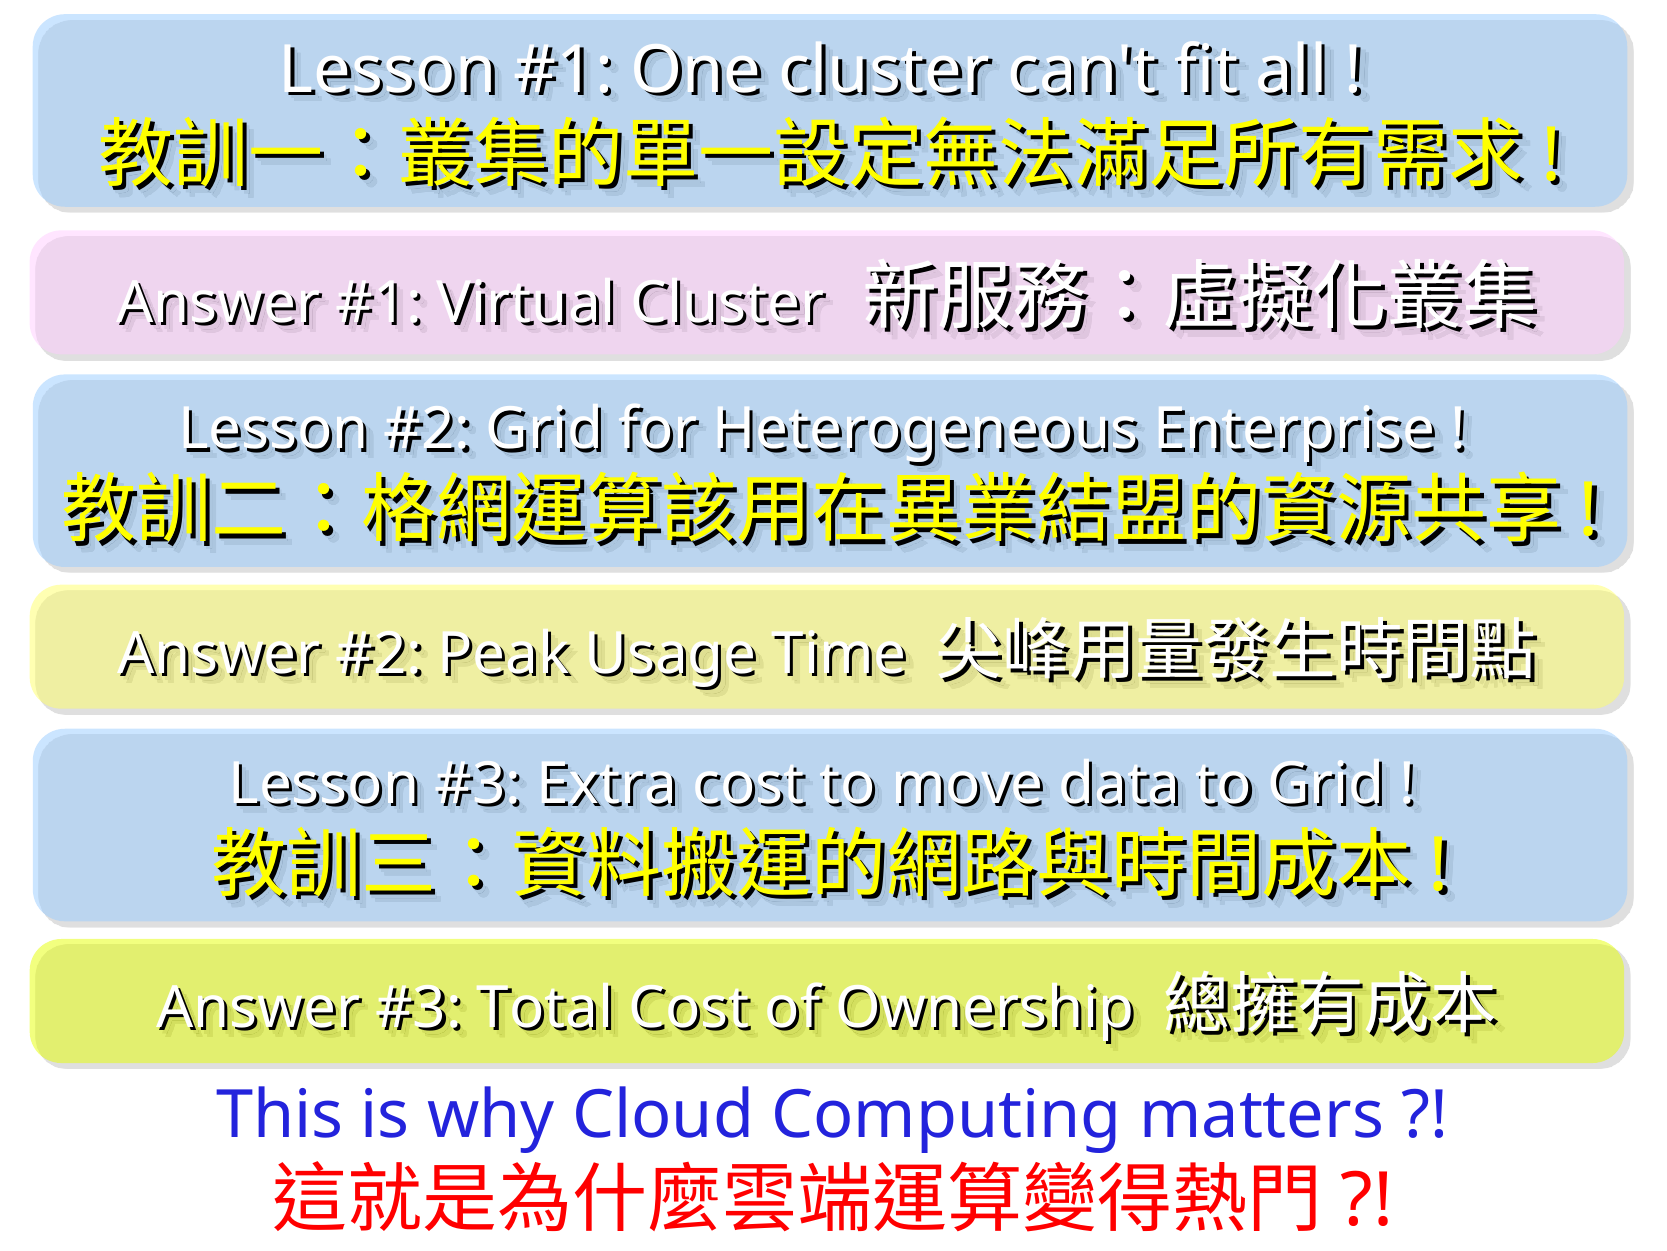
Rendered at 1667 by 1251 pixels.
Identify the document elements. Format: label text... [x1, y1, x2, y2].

text_box Lesson #1: One cluster can't fit all ! 教訓一：叢集的單一設定無法滿足所有需求! [32, 14, 1628, 207]
text_box This is why Cloud Computing matters ?! 這就是為什麼雲端運算變得熱門?! [0, 1063, 1667, 1249]
text_box Answer #1: Virtual Cluster 新服務：虛擬化叢集 [29, 230, 1625, 355]
text_box Lesson #3: Extra cost to move data to Grid ! 教訓三：資料搬運的網路與時間成本! [32, 728, 1628, 922]
text_box Lesson #2: Grid for Heterogeneous Enterprise ! 教訓二：格網運算該用在異業結盟的資源共享! [32, 374, 1628, 567]
text_box Answer #2: Peak Usage Time 尖峰用量發生時間點 [29, 584, 1625, 709]
text_box Answer #3: Total Cost of Ownership 總擁有成本 [29, 938, 1625, 1063]
